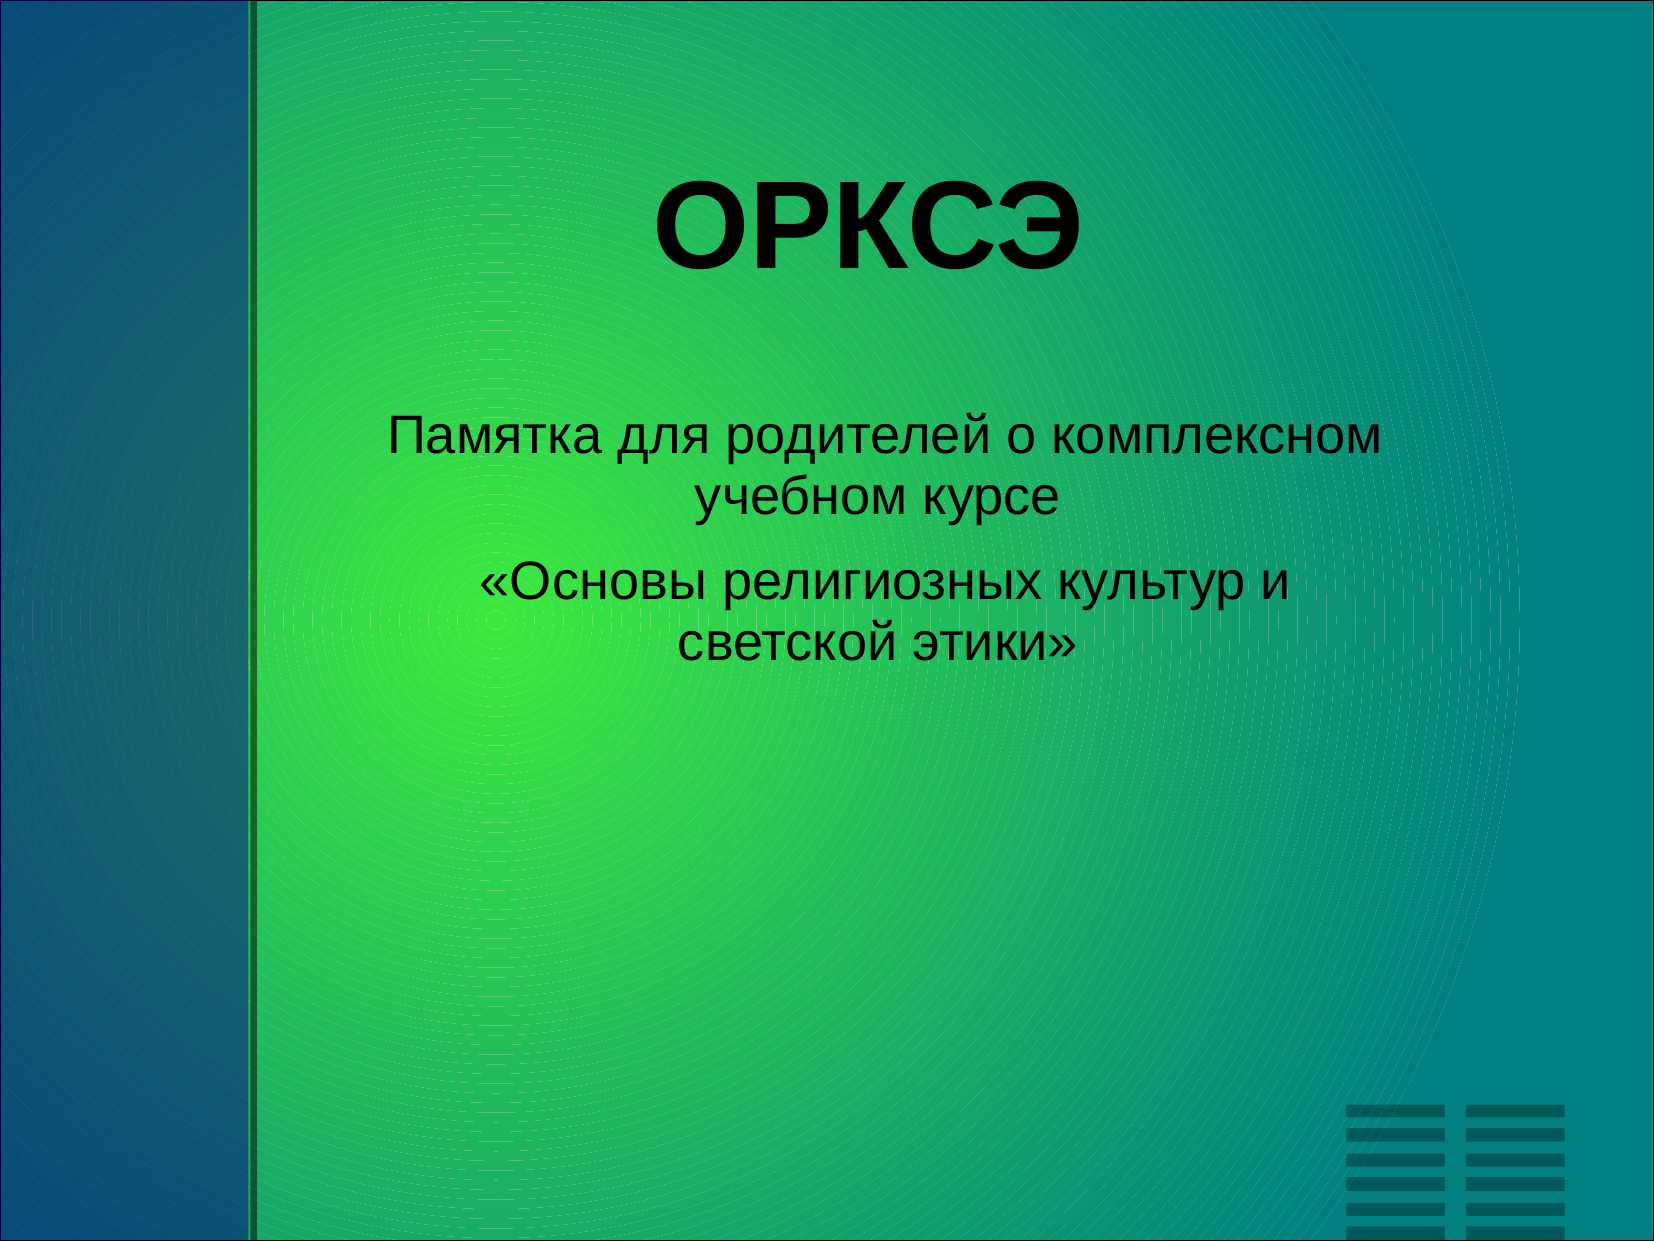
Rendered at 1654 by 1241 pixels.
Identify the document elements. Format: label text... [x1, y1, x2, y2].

text_box ОРКСЭ Памятка для родителей о комплексном учебном курсе «Основы религиозных культур и светской этики» [354, 147, 1418, 886]
